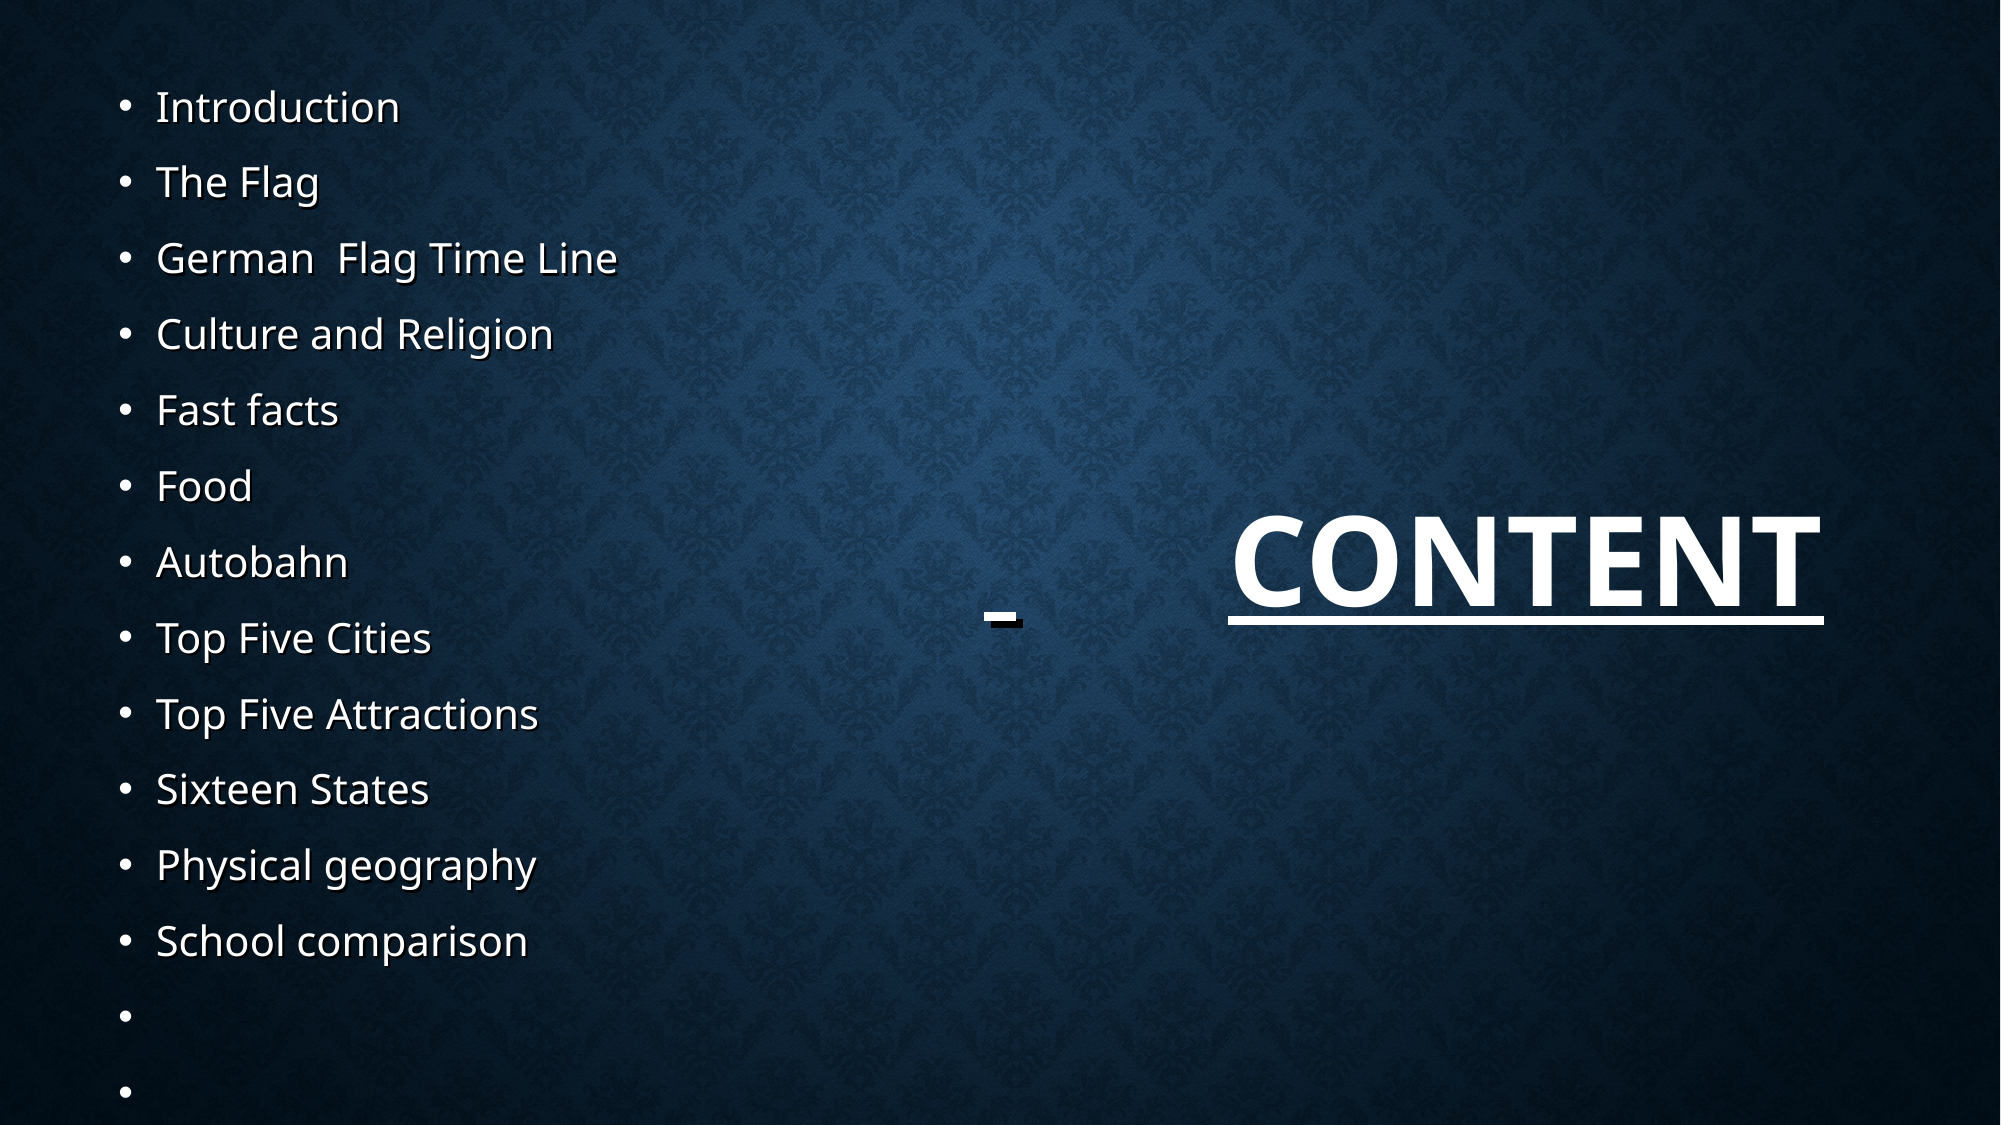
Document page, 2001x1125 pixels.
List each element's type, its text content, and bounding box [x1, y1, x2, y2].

text_box Content [1213, 473, 1916, 641]
title [0, 0, 2000, 1125]
list Introduction The Flag German Flag Time Line Culture and Religion Fast facts Food Autobahn Top Five Cities Top Five Attractions Sixteen States Physical geography School comparison [103, 67, 756, 1047]
